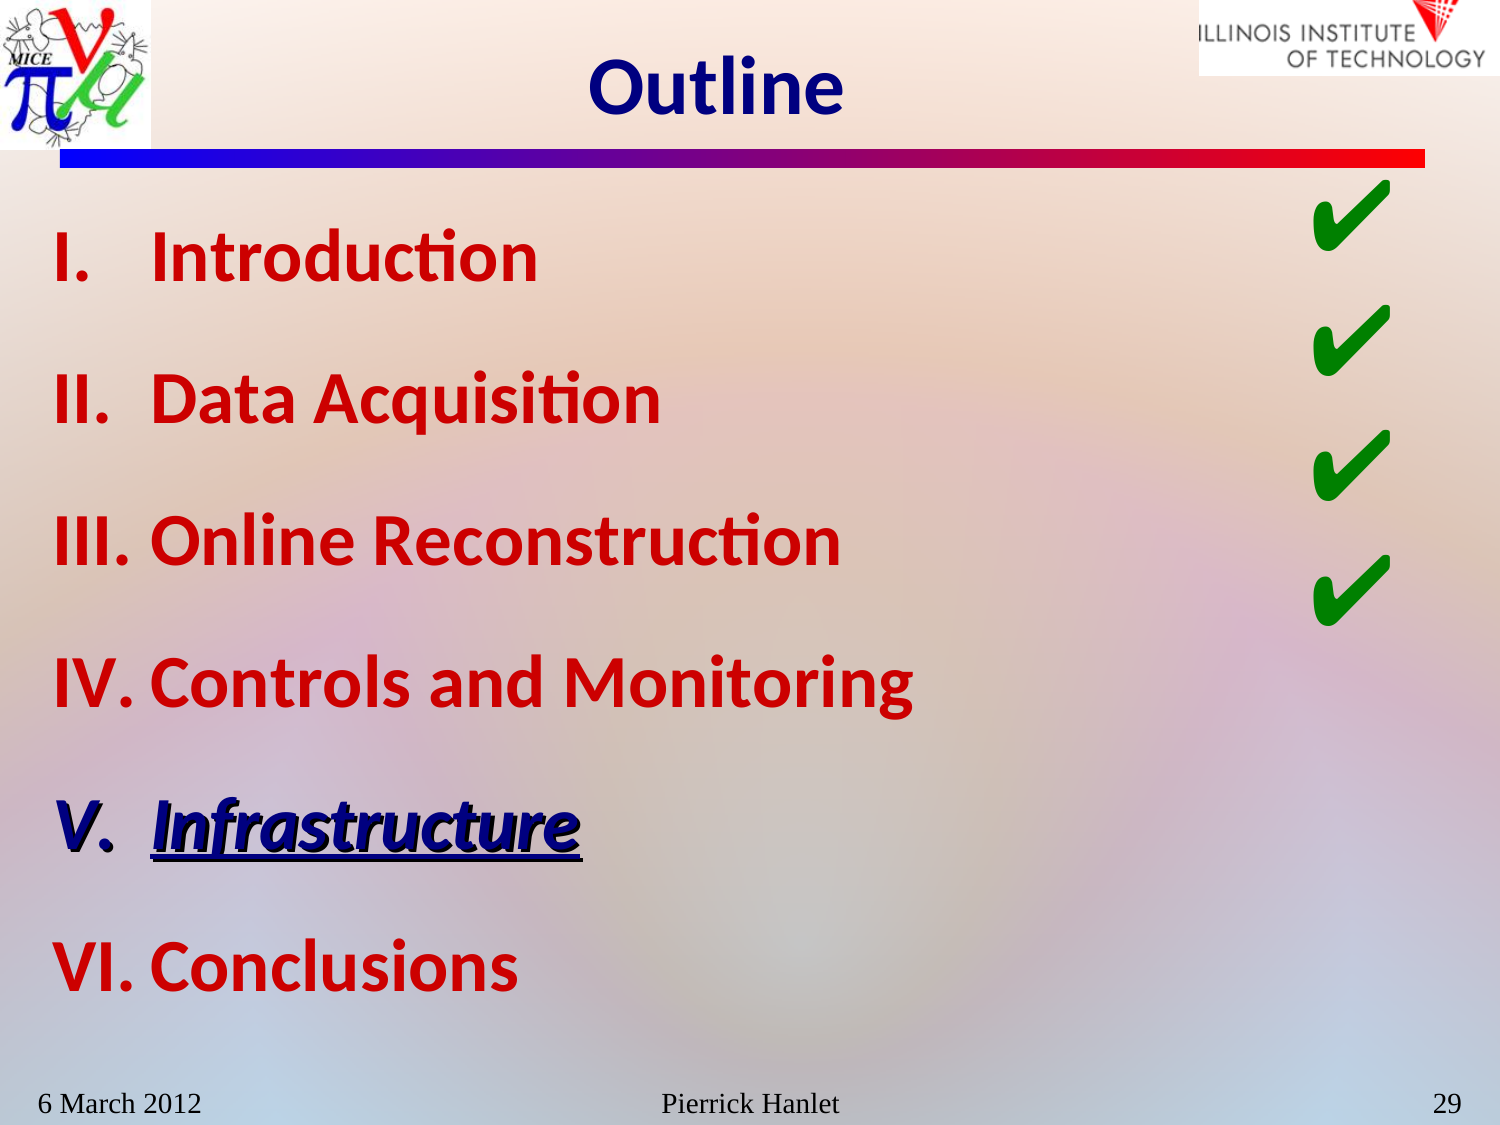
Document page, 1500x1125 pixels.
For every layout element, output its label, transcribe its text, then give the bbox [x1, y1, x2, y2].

text_box Introduction Data Acquisition Online Reconstruction Controls and Monitoring Infrastructure Conclusions [37, 187, 1463, 1078]
title Outline [234, 38, 1200, 151]
text_box [1297, 149, 1425, 893]
picture [0, 0, 1500, 1125]
